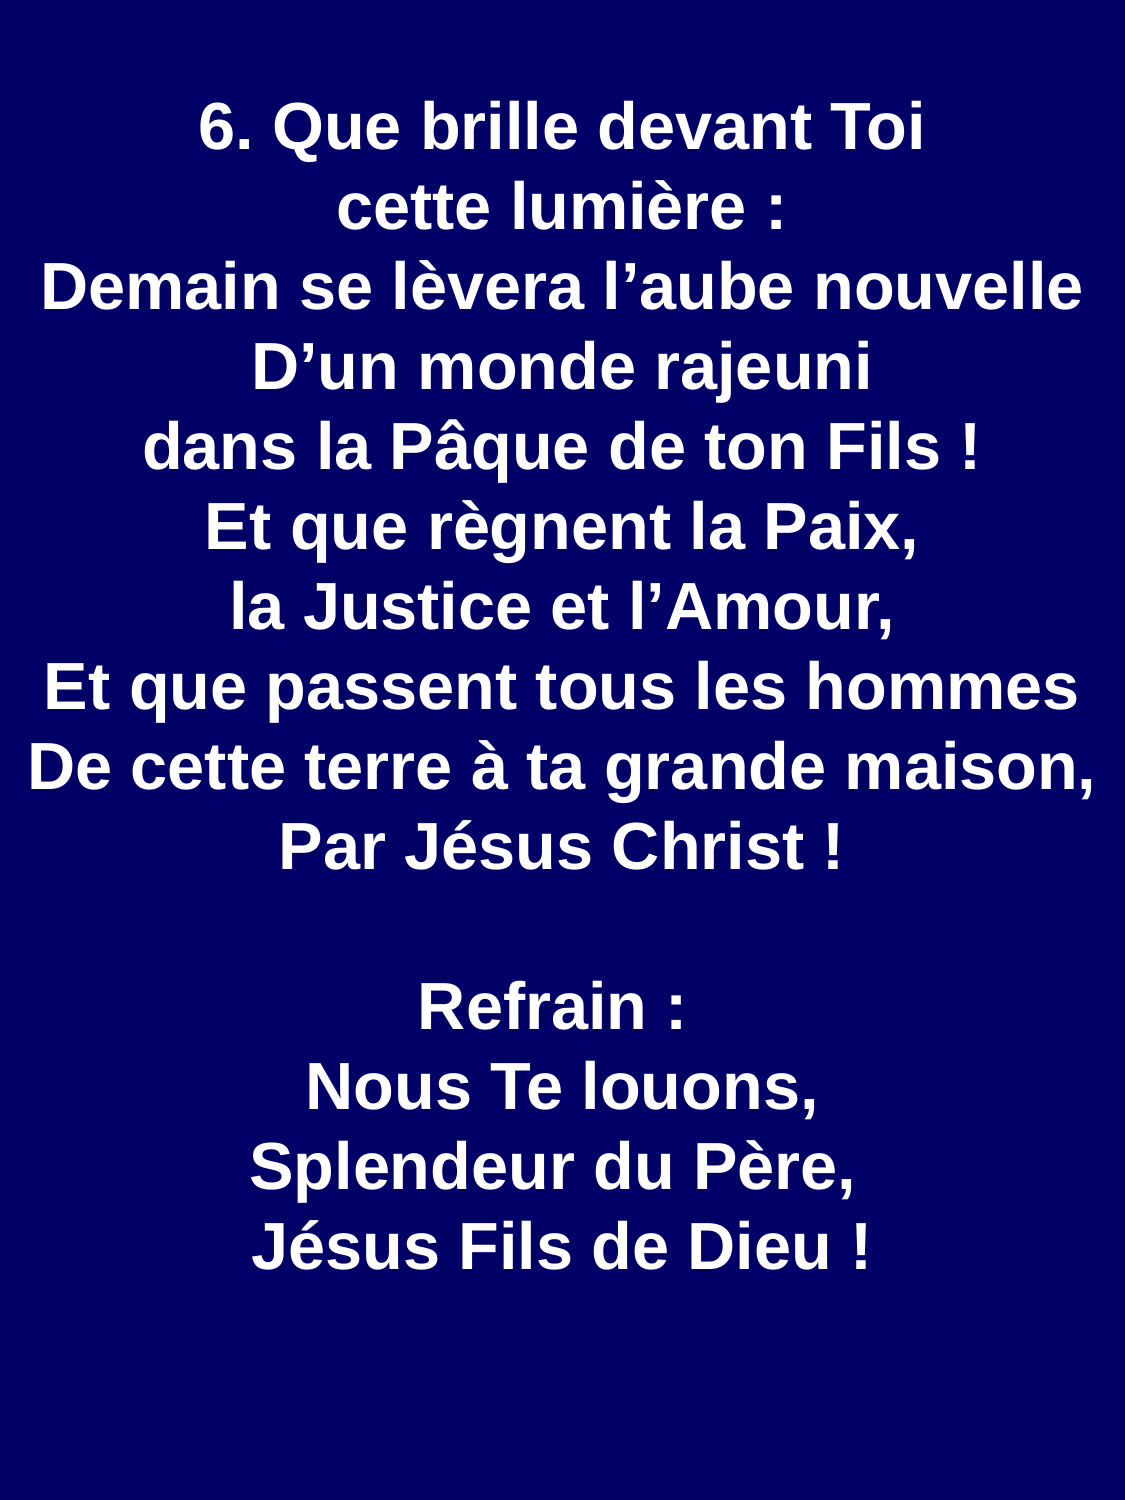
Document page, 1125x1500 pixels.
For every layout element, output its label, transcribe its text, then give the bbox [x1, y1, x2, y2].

text_box 6. Que brille devant Toi cette lumière : Demain se lèvera l’aube nouvelle D’un monde rajeuni dans la Pâque de ton Fils ! Et que règnent la Paix, la Justice et l’Amour, Et que passent tous les hommes De cette terre à ta grande maison, Par Jésus Christ ! Refrain : Nous Te louons, Splendeur du Père, Jésus Fils de Dieu ! [0, 75, 1125, 1290]
